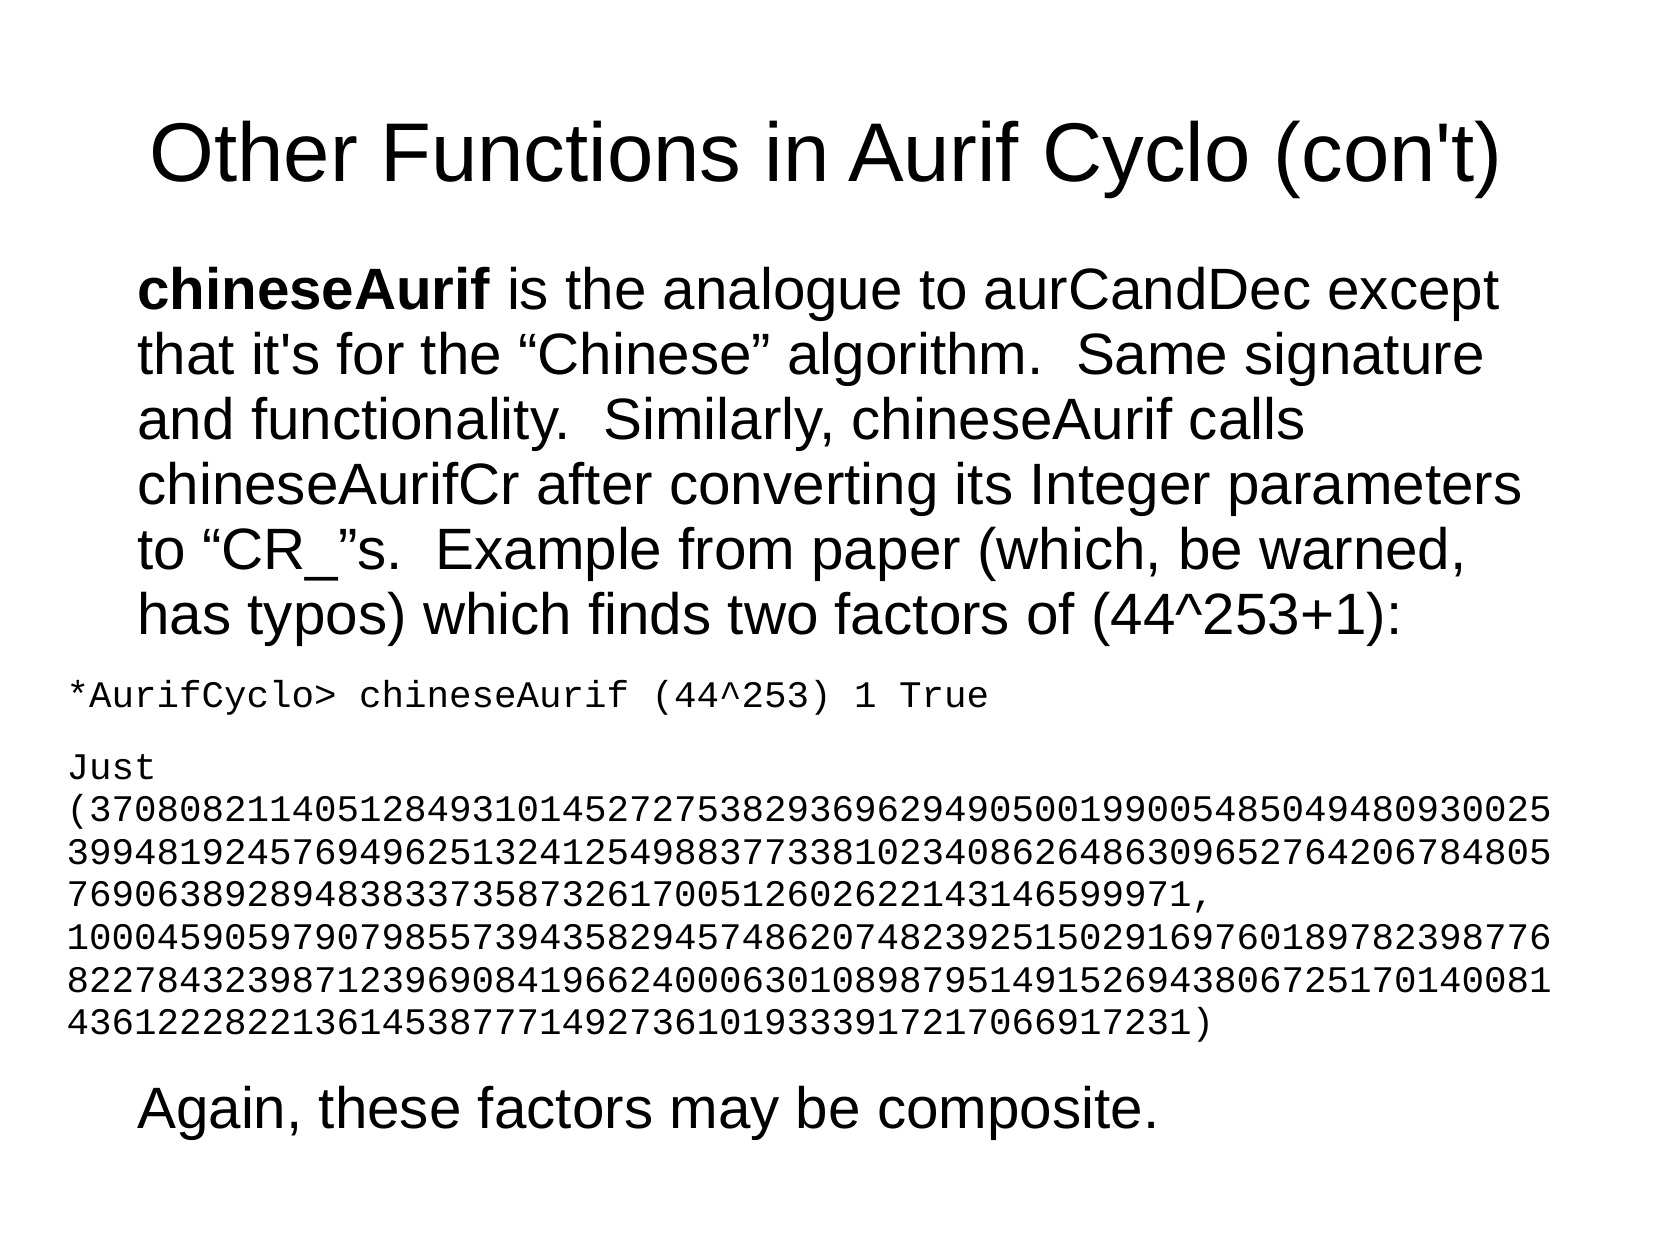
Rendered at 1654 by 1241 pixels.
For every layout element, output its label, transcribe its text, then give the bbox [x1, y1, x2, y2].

list chineseAurif is the analogue to aurCandDec except that it's for the “Chinese” algorithm. Same signature and functionality. Similarly, chineseAurif calls chineseAurifCr after converting its Integer parameters to “CR_”s. Example from paper (which, be warned, has typos) which finds two factors of (44^253+1): *AurifCyclo> chineseAurif (44^253) 1 True Just (3708082114051284931014527275382936962949050019900548504948093002539948192457694962513241254988377338102340862648630965276420678480576906389289483833735873261700512602622143146599971, 10004590597907985573943582945748620748239251502916976018978239877682278432398712396908419662400063010898795149152694380672517014008143612228221361453877714927361019333917217066917231) Again, these factors may be composite. [66, 256, 1555, 1201]
title Other Functions in Aurif Cyclo (con't) [82, 49, 1571, 257]
